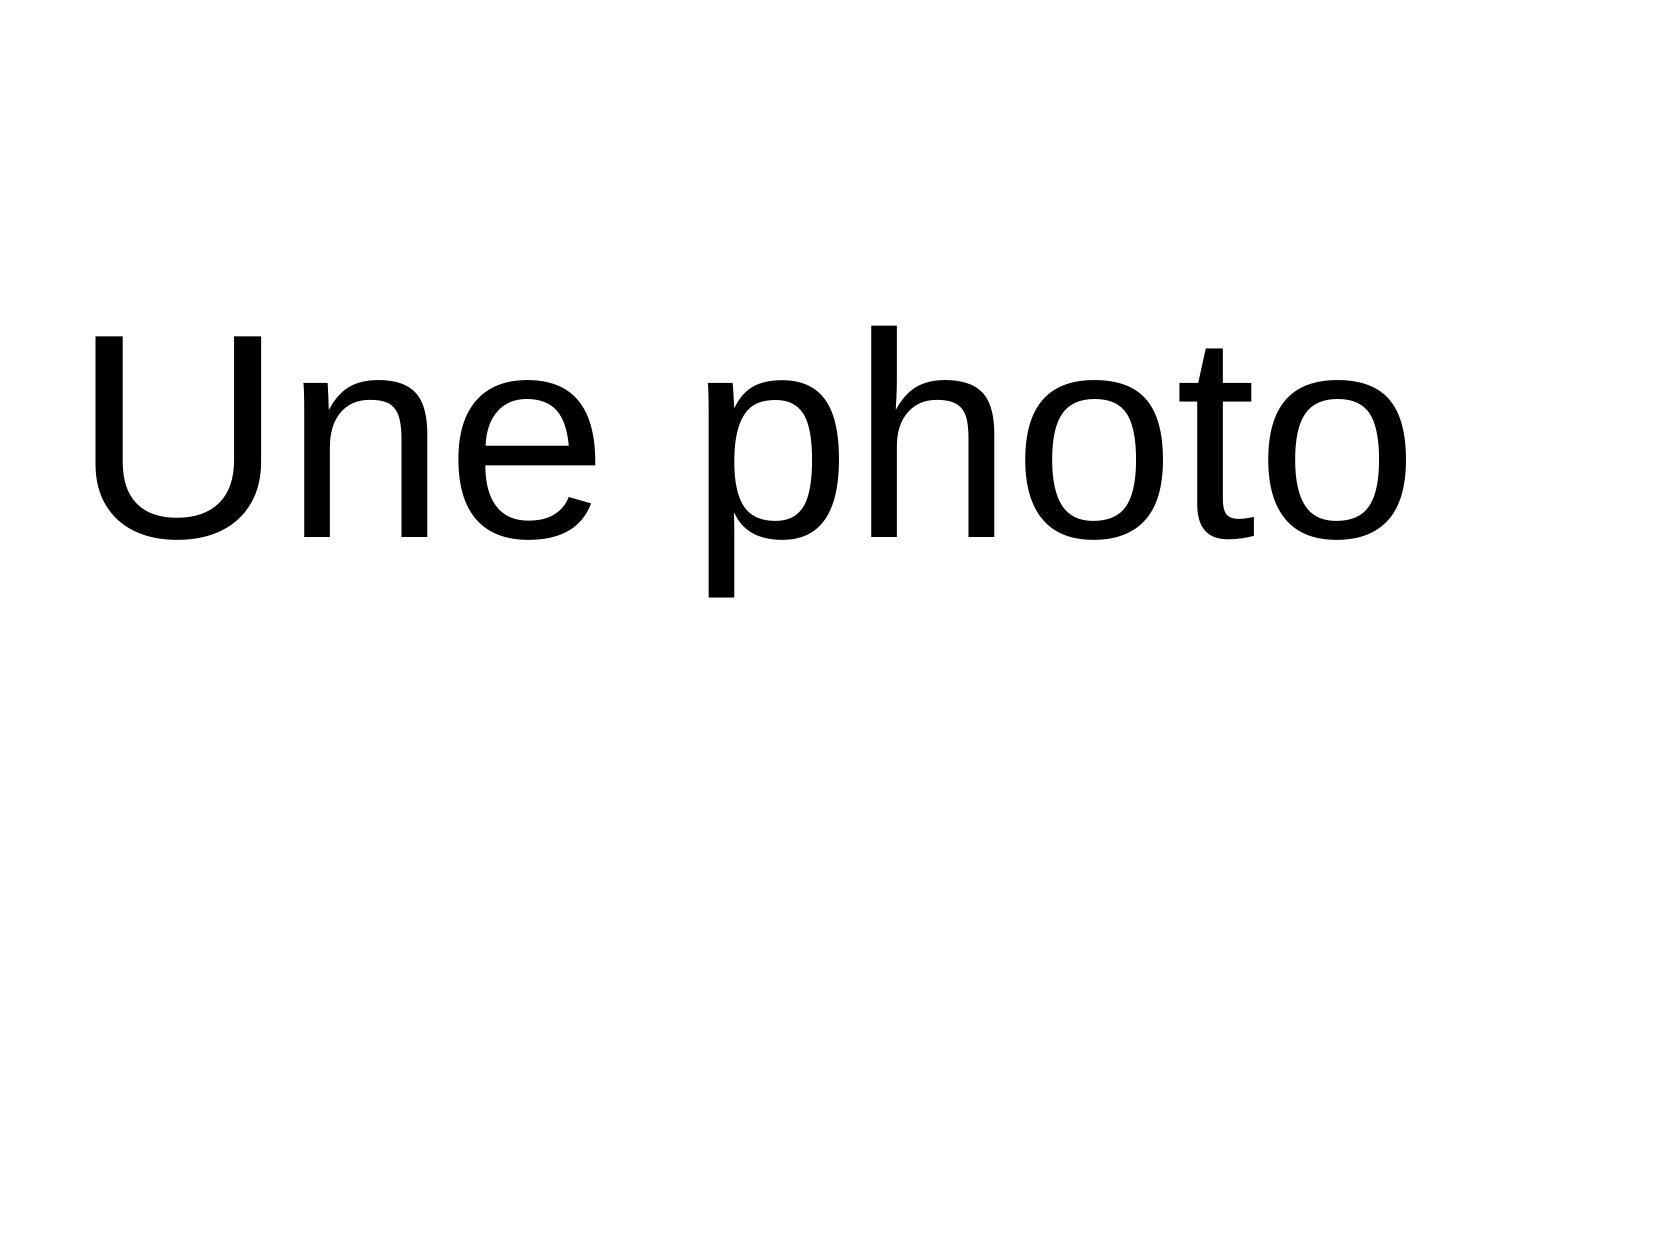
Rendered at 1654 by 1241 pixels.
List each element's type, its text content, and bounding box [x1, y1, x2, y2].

text_box Une photo [59, 265, 1625, 607]
